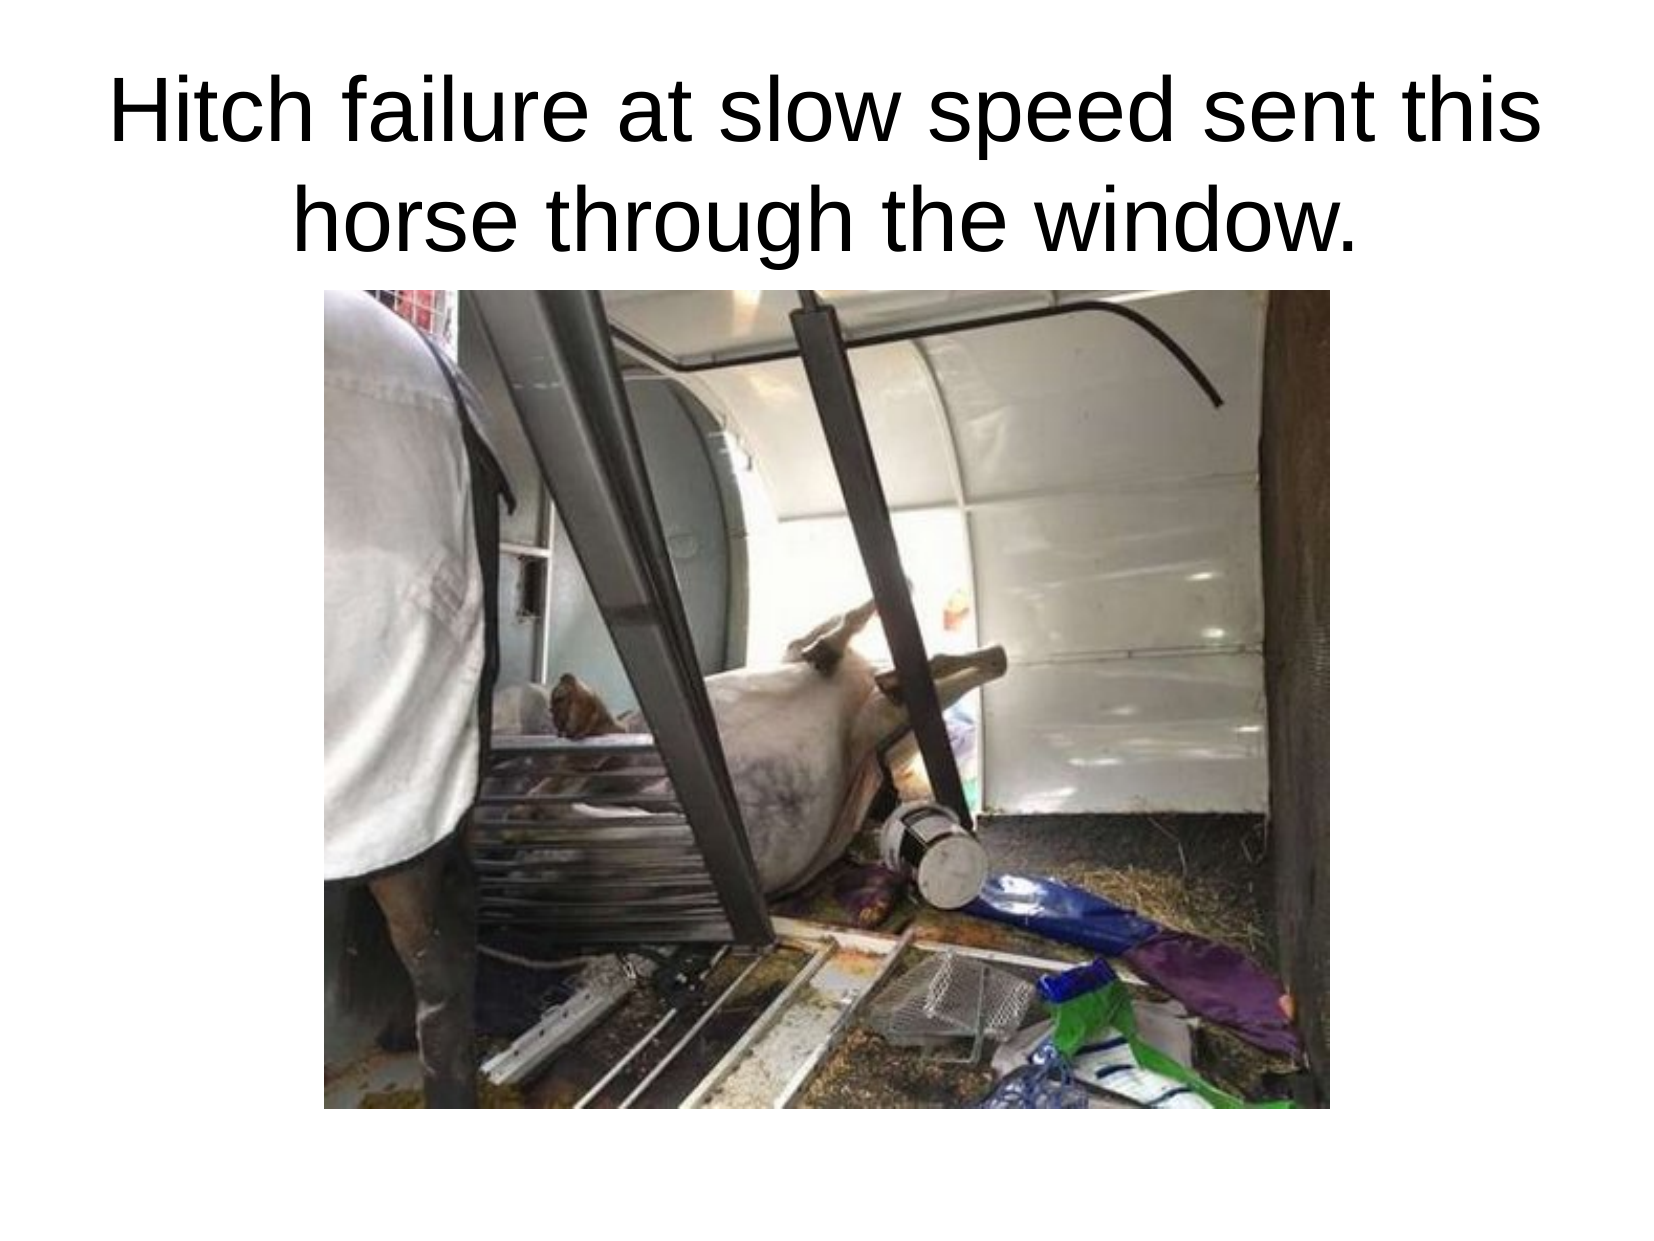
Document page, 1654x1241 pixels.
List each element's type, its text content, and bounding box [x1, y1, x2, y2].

picture [324, 290, 1330, 1109]
title Hitch failure at slow speed sent this horse through the window. [82, 49, 1571, 257]
